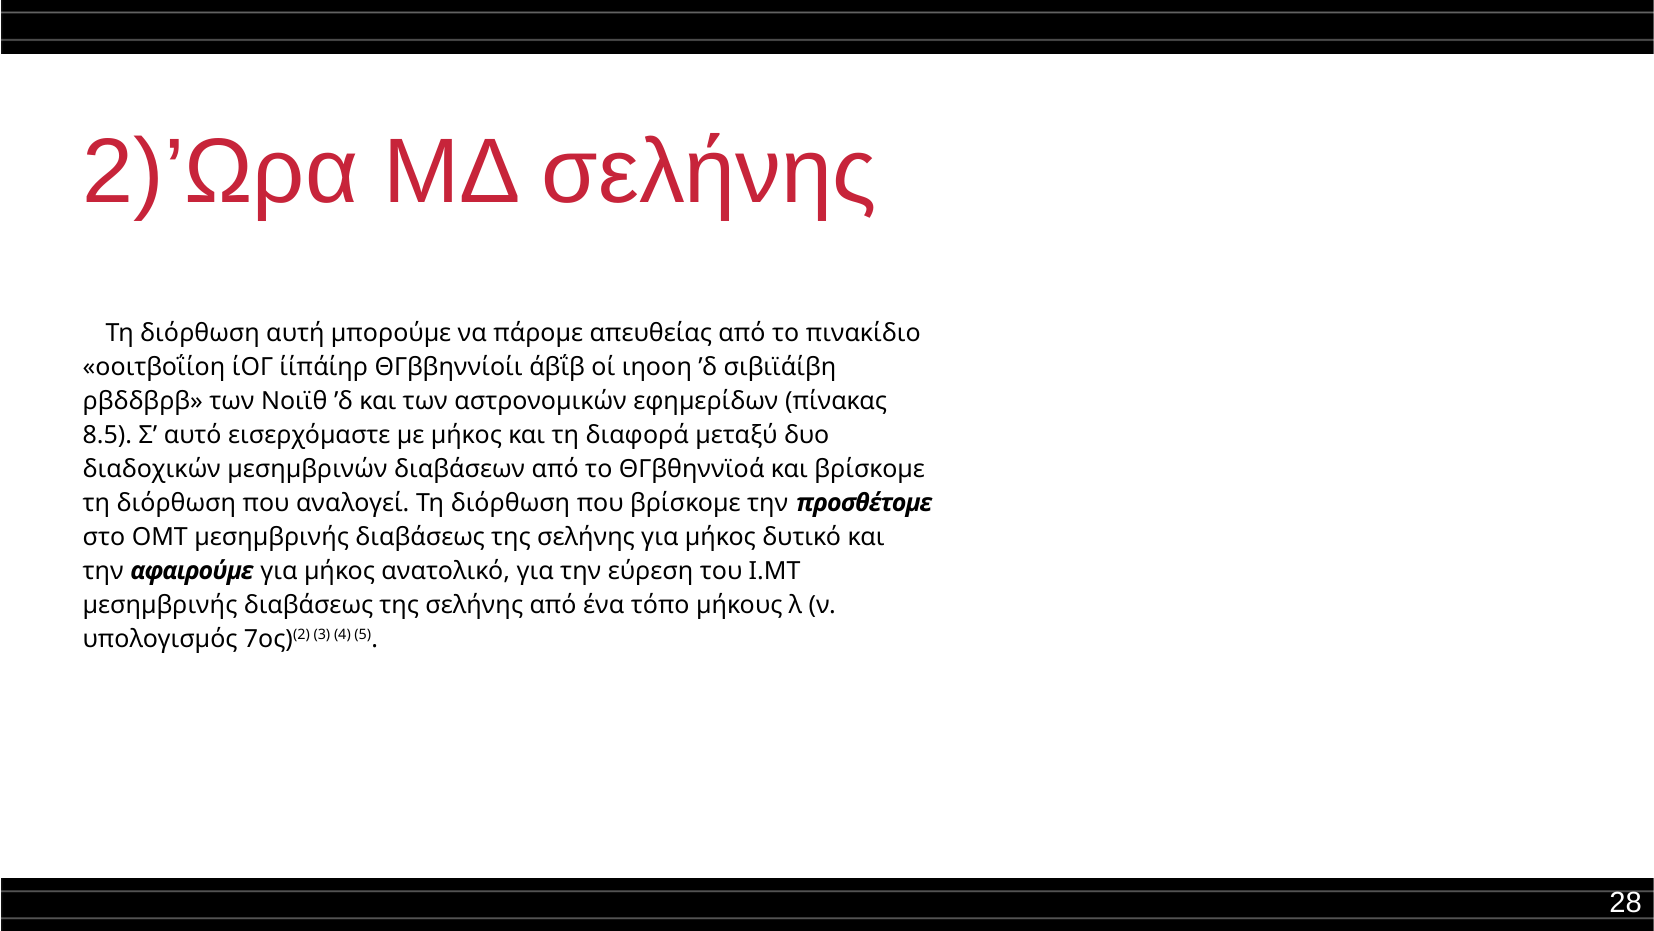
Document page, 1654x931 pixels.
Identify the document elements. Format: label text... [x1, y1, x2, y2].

picture [1, 0, 1654, 54]
title 2)’Ωρα ΜΔ σελήνης [82, 92, 1571, 249]
list Τη διόρθωση αυτή μπορούμε να πάρομε απευθείας από το πινακίδιο «οοιτβοΐίοη ίΟΓ ίίπάίηρ ΘΓββηννίοίι άβΐβ οί ιηοοη ’δ σιβιϊάίβη ρβδδβρβ» των Νοιϊθ ’δ και των αστρονομικών εφημερίδων (πίνακας 8.5). Σ’ αυτό εισερχόμαστε με μήκος και τη διαφορά μεταξύ δυο διαδοχικών μεσημβρινών διαβάσεων από το ΘΓβθηννϊοά και βρίσκομε τη διόρθωση που αναλογεί. Τη διόρθωση που βρίσκομε την προσθέτομε στο ΟΜΤ μεσημβρινής διαβάσεως της σελήνης για μήκος δυτικό και την αφαιρούμε για μήκος ανατολικό, για την εύρεση του Ι.ΜΤ μεσημβρινής διαβάσεως της σελήνης από ένα τόπο μήκους λ (ν. υπολογισμός 7ος)(2) (3) (4) (5). [82, 271, 1013, 826]
picture [1, 878, 1654, 931]
